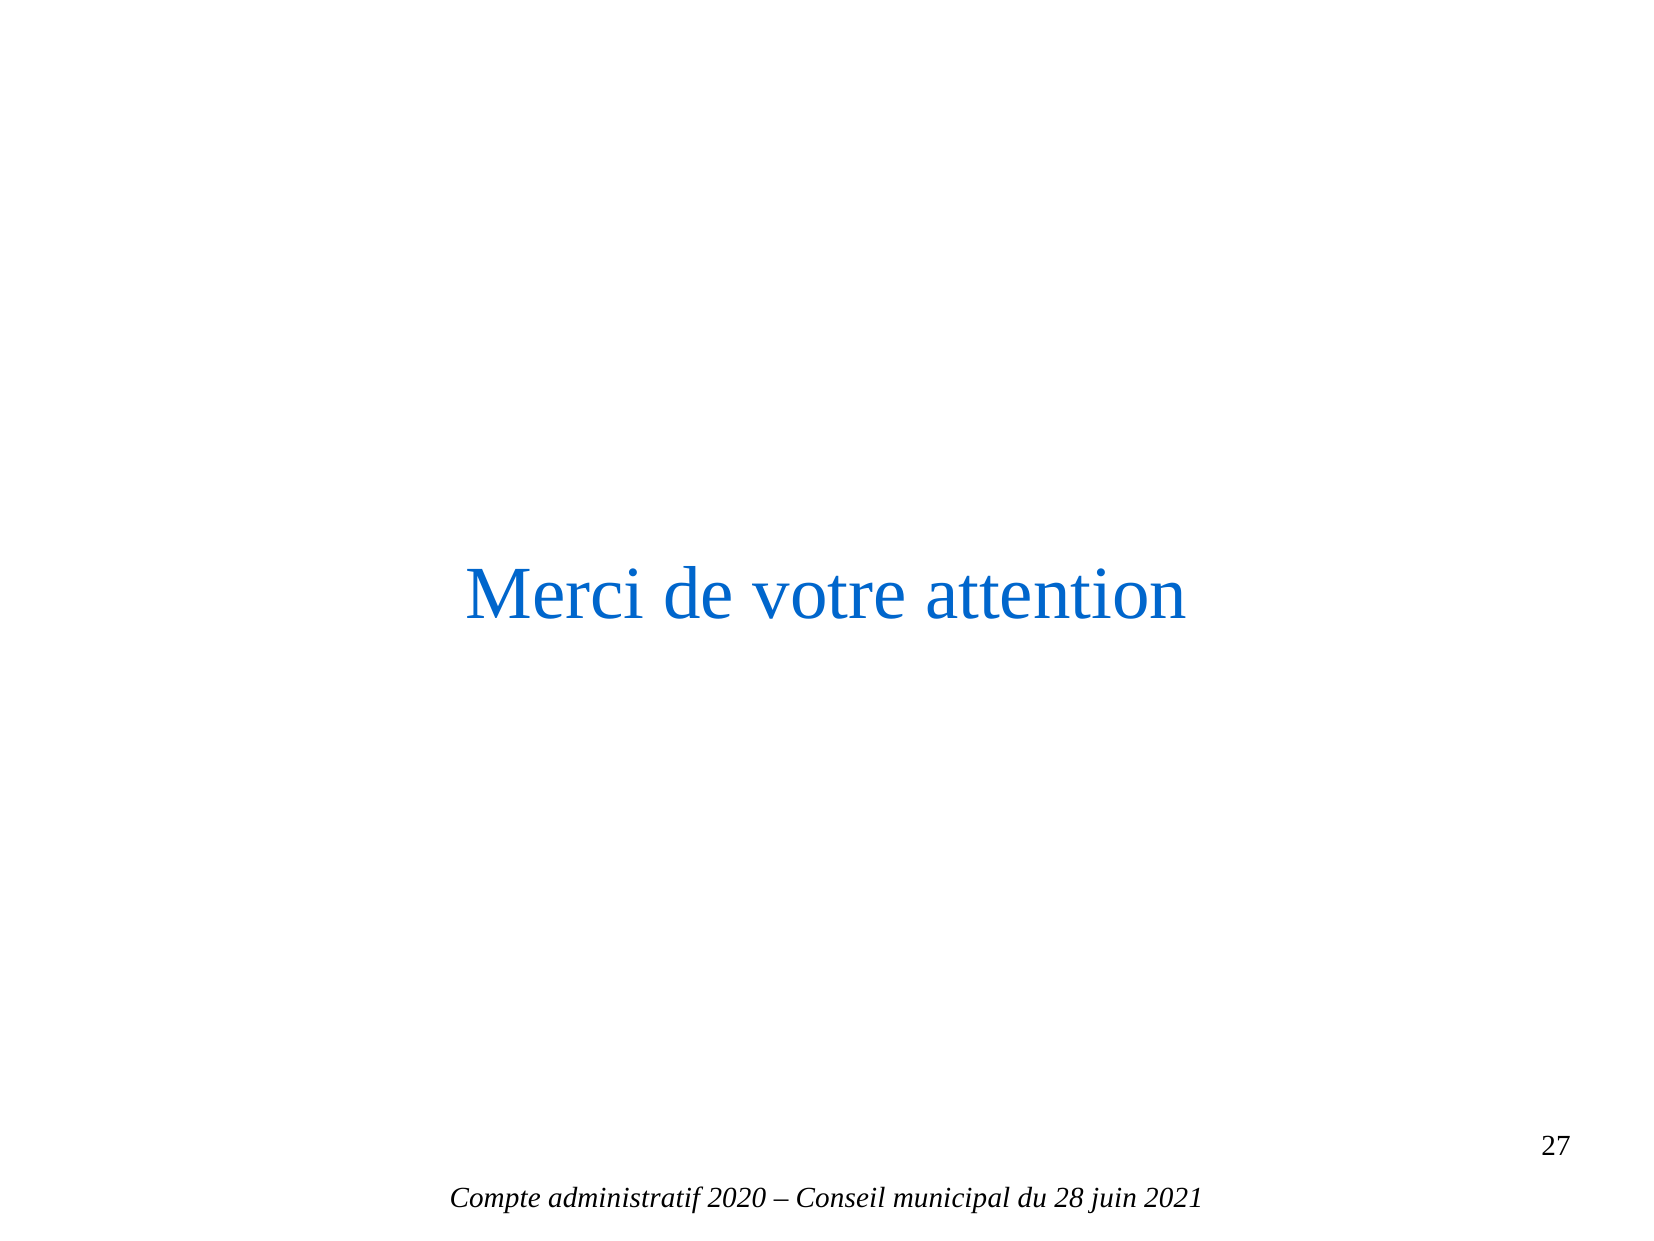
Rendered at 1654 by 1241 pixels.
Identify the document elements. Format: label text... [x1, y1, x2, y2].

title Merci de votre attention [82, 537, 1571, 650]
